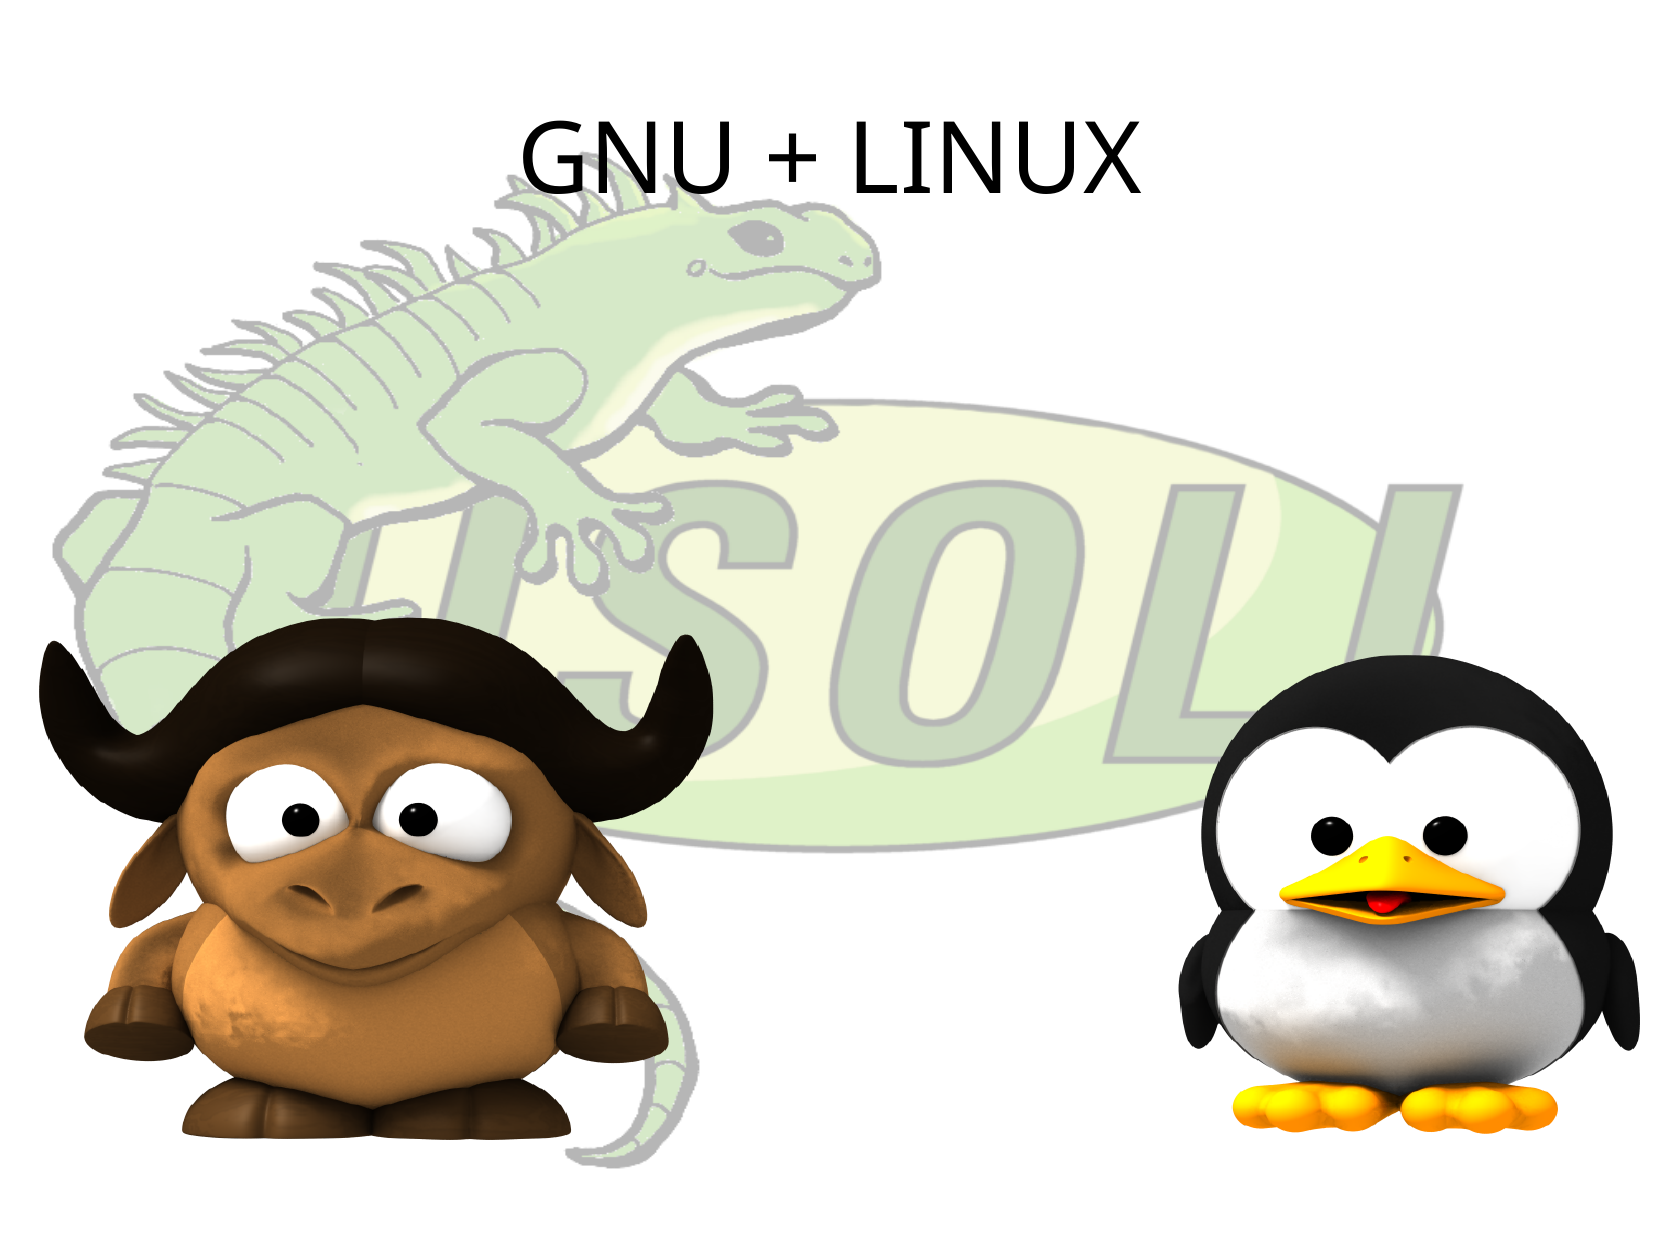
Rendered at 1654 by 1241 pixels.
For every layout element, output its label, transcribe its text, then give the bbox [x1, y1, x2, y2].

picture [0, 0, 1654, 1241]
title GNU + LINUX [137, 102, 1523, 303]
